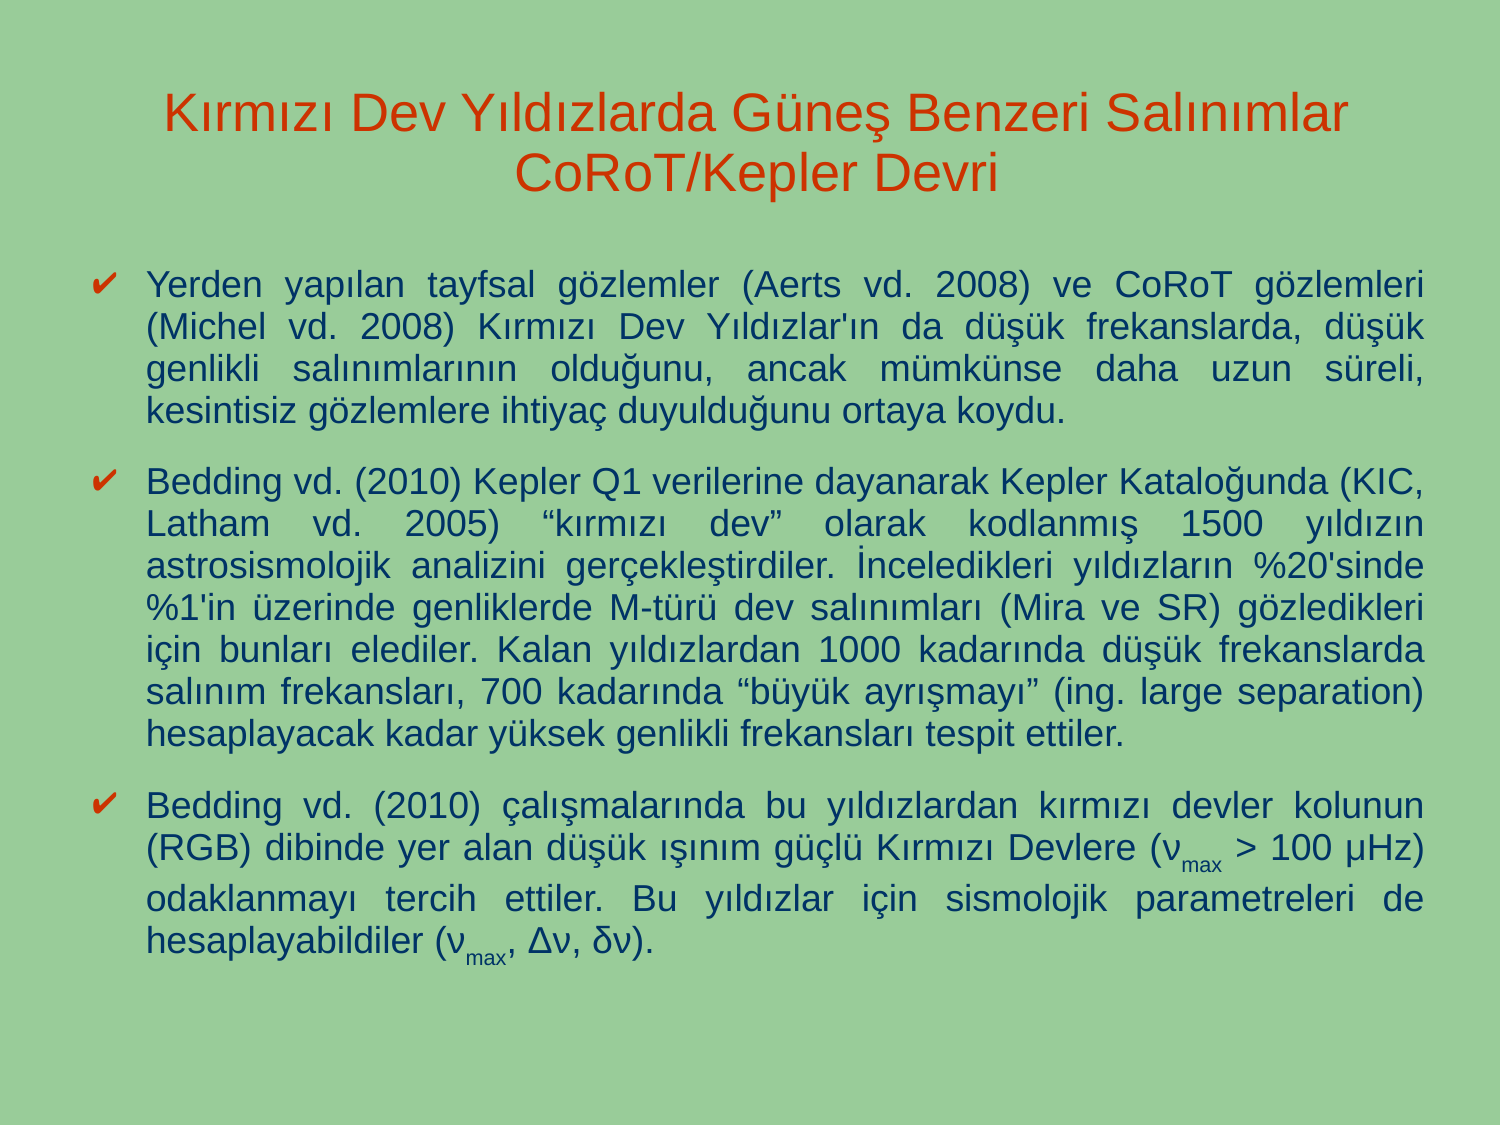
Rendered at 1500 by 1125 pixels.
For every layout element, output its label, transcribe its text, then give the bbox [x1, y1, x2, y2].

list Yerden yapılan tayfsal gözlemler (Aerts vd. 2008) ve CoRoT gözlemleri (Michel vd. 2008) Kırmızı Dev Yıldızlar'ın da düşük frekanslarda, düşük genlikli salınımlarının olduğunu, ancak mümkünse daha uzun süreli, kesintisiz gözlemlere ihtiyaç duyulduğunu ortaya koydu. Bedding vd. (2010) Kepler Q1 verilerine dayanarak Kepler Kataloğunda (KIC, Latham vd. 2005) “kırmızı dev” olarak kodlanmış 1500 yıldızın astrosismolojik analizini gerçekleştirdiler. İnceledikleri yıldızların %20'sinde %1'in üzerinde genliklerde M-türü dev salınımları (Mira ve SR) gözledikleri için bunları elediler. Kalan yıldızlardan 1000 kadarında düşük frekanslarda salınım frekansları, 700 kadarında “büyük ayrışmayı” (ing. large separation) hesaplayacak kadar yüksek genlikli frekansları tespit ettiler. Bedding vd. (2010) çalışmalarında bu yıldızlardan kırmızı devler kolunun (RGB) dibinde yer alan düşük ışınım güçlü Kırmızı Devlere (νmax > 100 μHz) odaklanmayı tercih ettiler. Bu yıldızlar için sismolojik parametreleri de hesaplayabildiler (νmax, Δν, δν). [75, 263, 1425, 1006]
title Kırmızı Dev Yıldızlarda Güneş Benzeri Salınımlar CoRoT/Kepler Devri [120, 22, 1395, 263]
